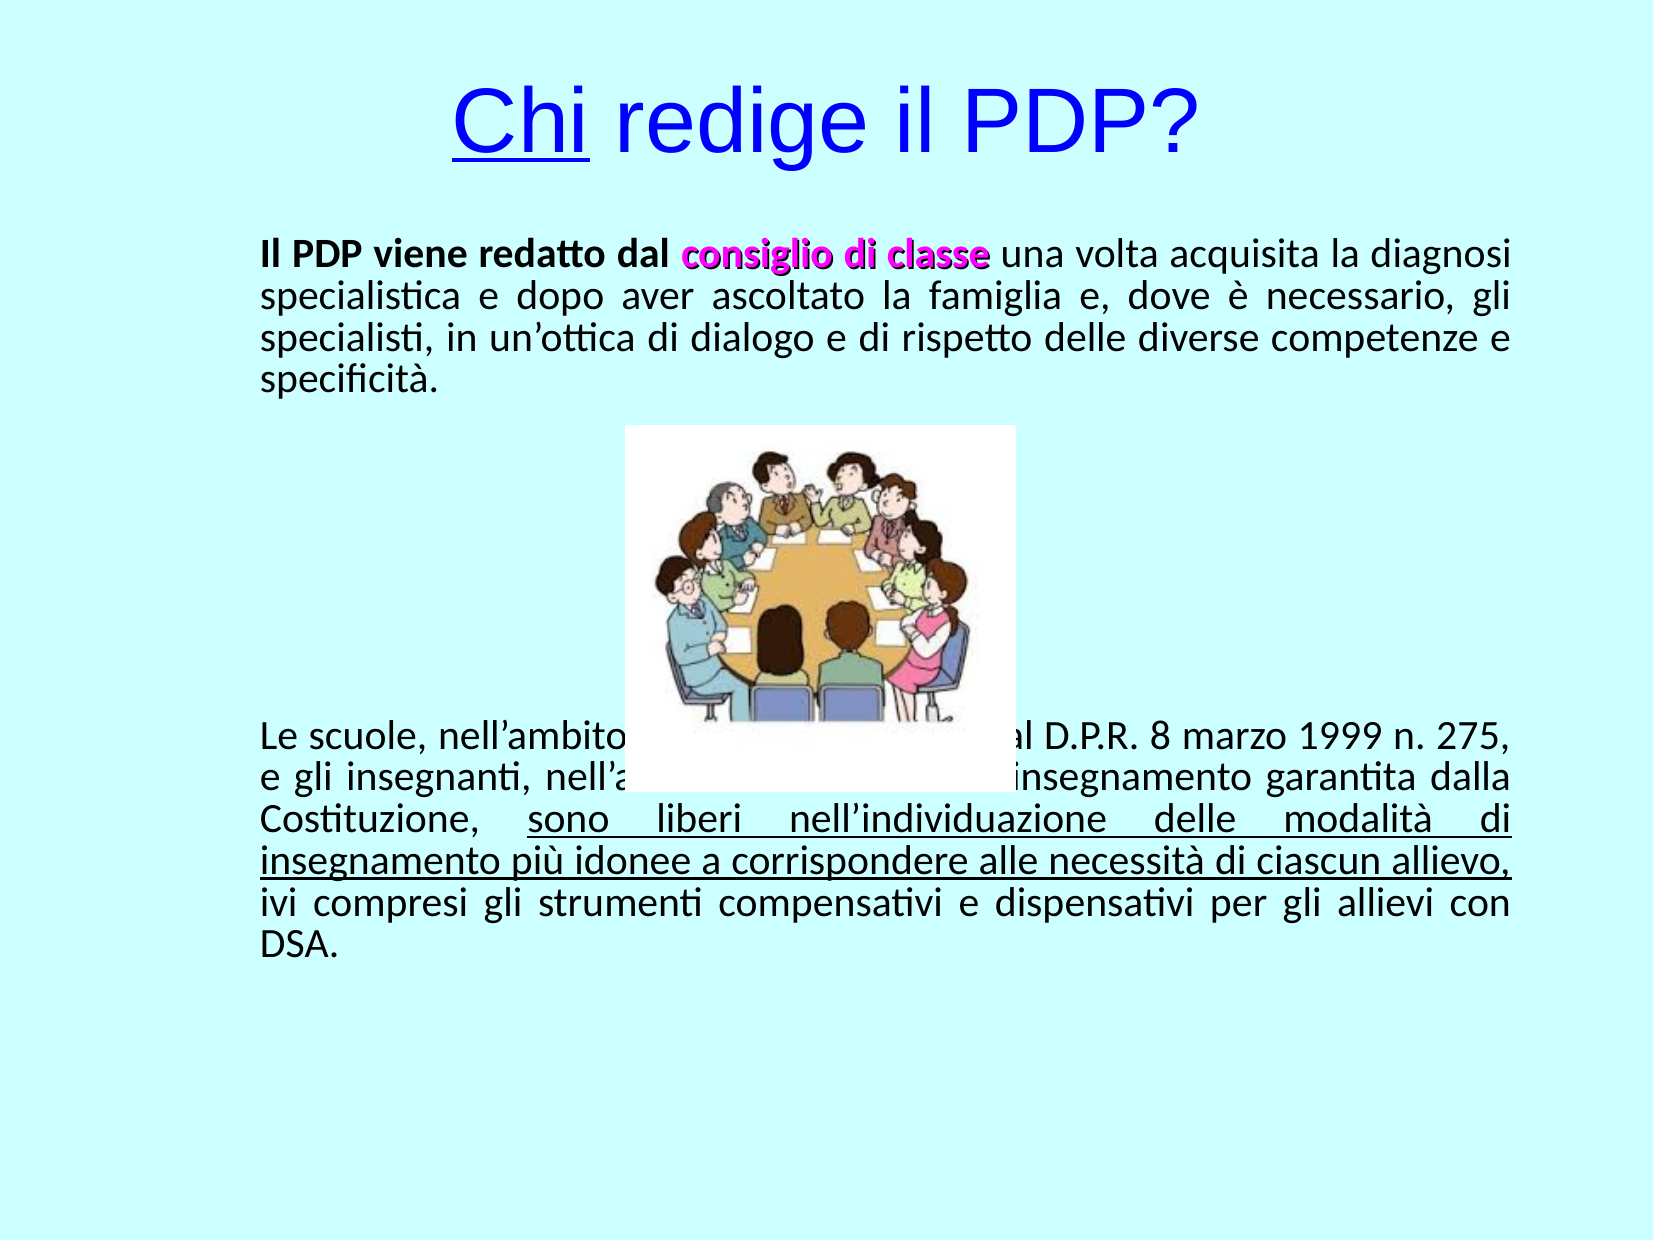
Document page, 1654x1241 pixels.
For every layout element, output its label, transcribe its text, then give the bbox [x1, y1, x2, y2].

title Chi redige il PDP? [82, 17, 1571, 225]
list Il PDP viene redatto dal consiglio di classe una volta acquisita la diagnosi specialistica e dopo aver ascoltato la famiglia e, dove è necessario, gli specialisti, in un’ottica di dialogo e di rispetto delle diverse competenze e specificità. Le scuole, nell’ambito dell’autonomia di cui al D.P.R. 8 marzo 1999 n. 275, e gli insegnanti, nell’ambito della libertà di insegnamento garantita dalla Costituzione, sono liberi nell’individuazione delle modalità di insegnamento più idonee a corrispondere alle necessità di ciascun allievo, ivi compresi gli strumenti compensativi e dispensativi per gli allievi con DSA. [259, 236, 1512, 1099]
picture [625, 425, 1016, 792]
